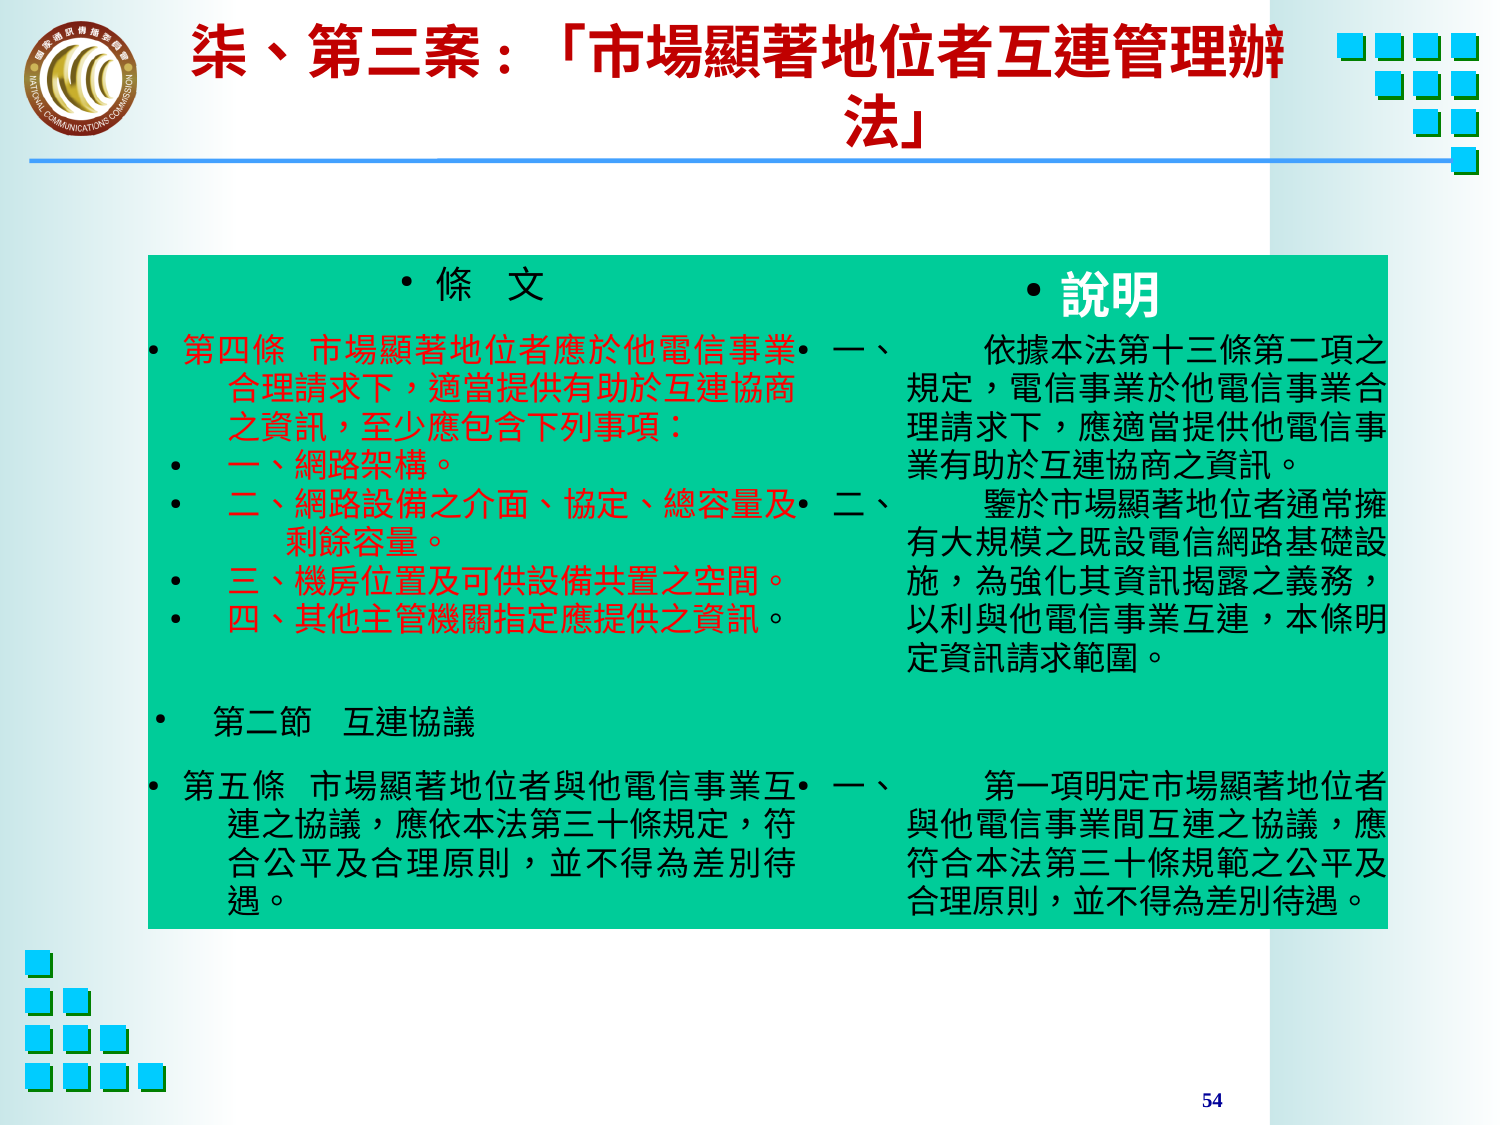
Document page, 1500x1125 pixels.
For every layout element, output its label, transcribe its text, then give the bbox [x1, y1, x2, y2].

table_cell 一、 第一項明定市場顯著地位者與他電信事業間互連之協議，應符合本法第三十條規範之公平及合理原則，並不得為差別待遇。 [797, 767, 1388, 929]
table_cell 第二節 互連協議 [148, 696, 797, 767]
table_header 說明 [797, 255, 1388, 332]
table_cell 一、 依據本法第十三條第二項之規定，電信事業於他電信事業合理請求下，應適當提供他電信事業有助於互連協商之資訊。 二、 鑒於市場顯著地位者通常擁有大規模之既設電信網路基礎設施，為強化其資訊揭露之義務，以利與他電信事業互連，本條明定資訊請求範圍。 [797, 332, 1388, 696]
table_cell 第五條 市場顯著地位者與他電信事業互連之協議，應依本法第三十條規定，符合公平及合理原則，並不得為差別待遇。 [148, 767, 797, 929]
table_cell [797, 696, 1388, 767]
title 柒、第三案:「市場顯著地位者互連管理辦法」 [123, 7, 1353, 161]
table_header 條 文 [148, 255, 797, 332]
table_cell 第四條 市場顯著地位者應於他電信事業合理請求下，適當提供有助於互連協商之資訊，至少應包含下列事項： 一、網路架構。 二、網路設備之介面、協定、總容量及剩餘容量。 三、機房位置及可供設備共置之空間。 四、其他主管機關指定應提供之資訊。 [148, 332, 797, 696]
